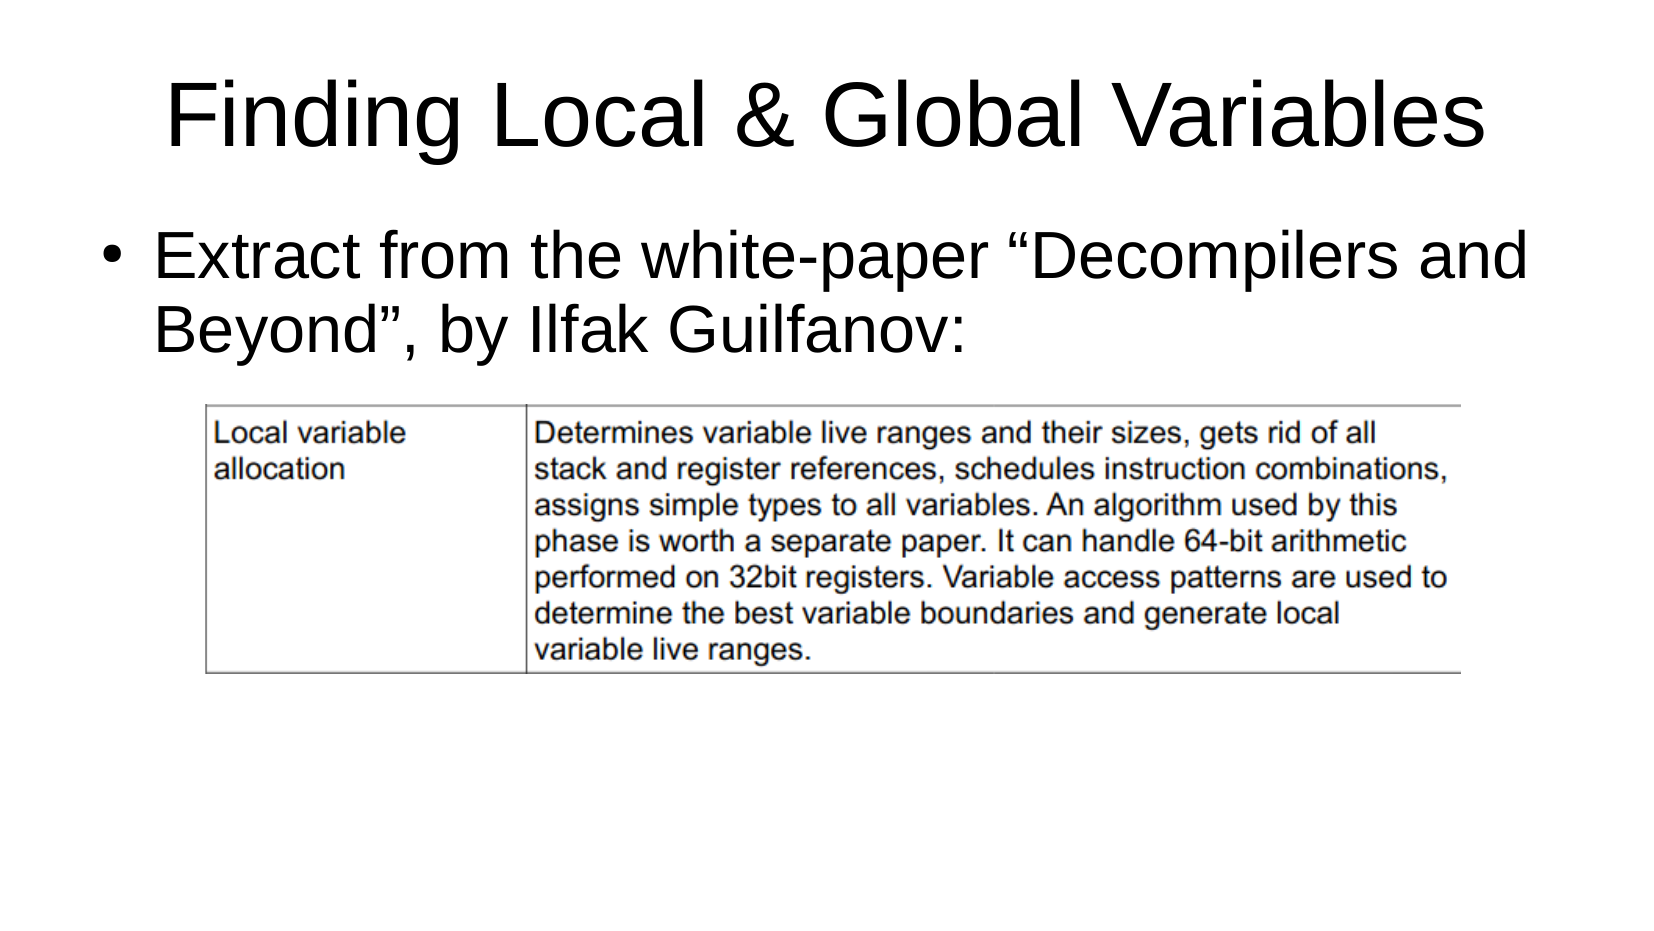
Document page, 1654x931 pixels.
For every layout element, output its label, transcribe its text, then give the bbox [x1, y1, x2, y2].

picture [204, 404, 1461, 674]
title Finding Local & Global Variables [82, 37, 1571, 193]
list Extract from the white-paper “Decompilers and Beyond”, by Ilfak Guilfanov: [82, 217, 1571, 758]
